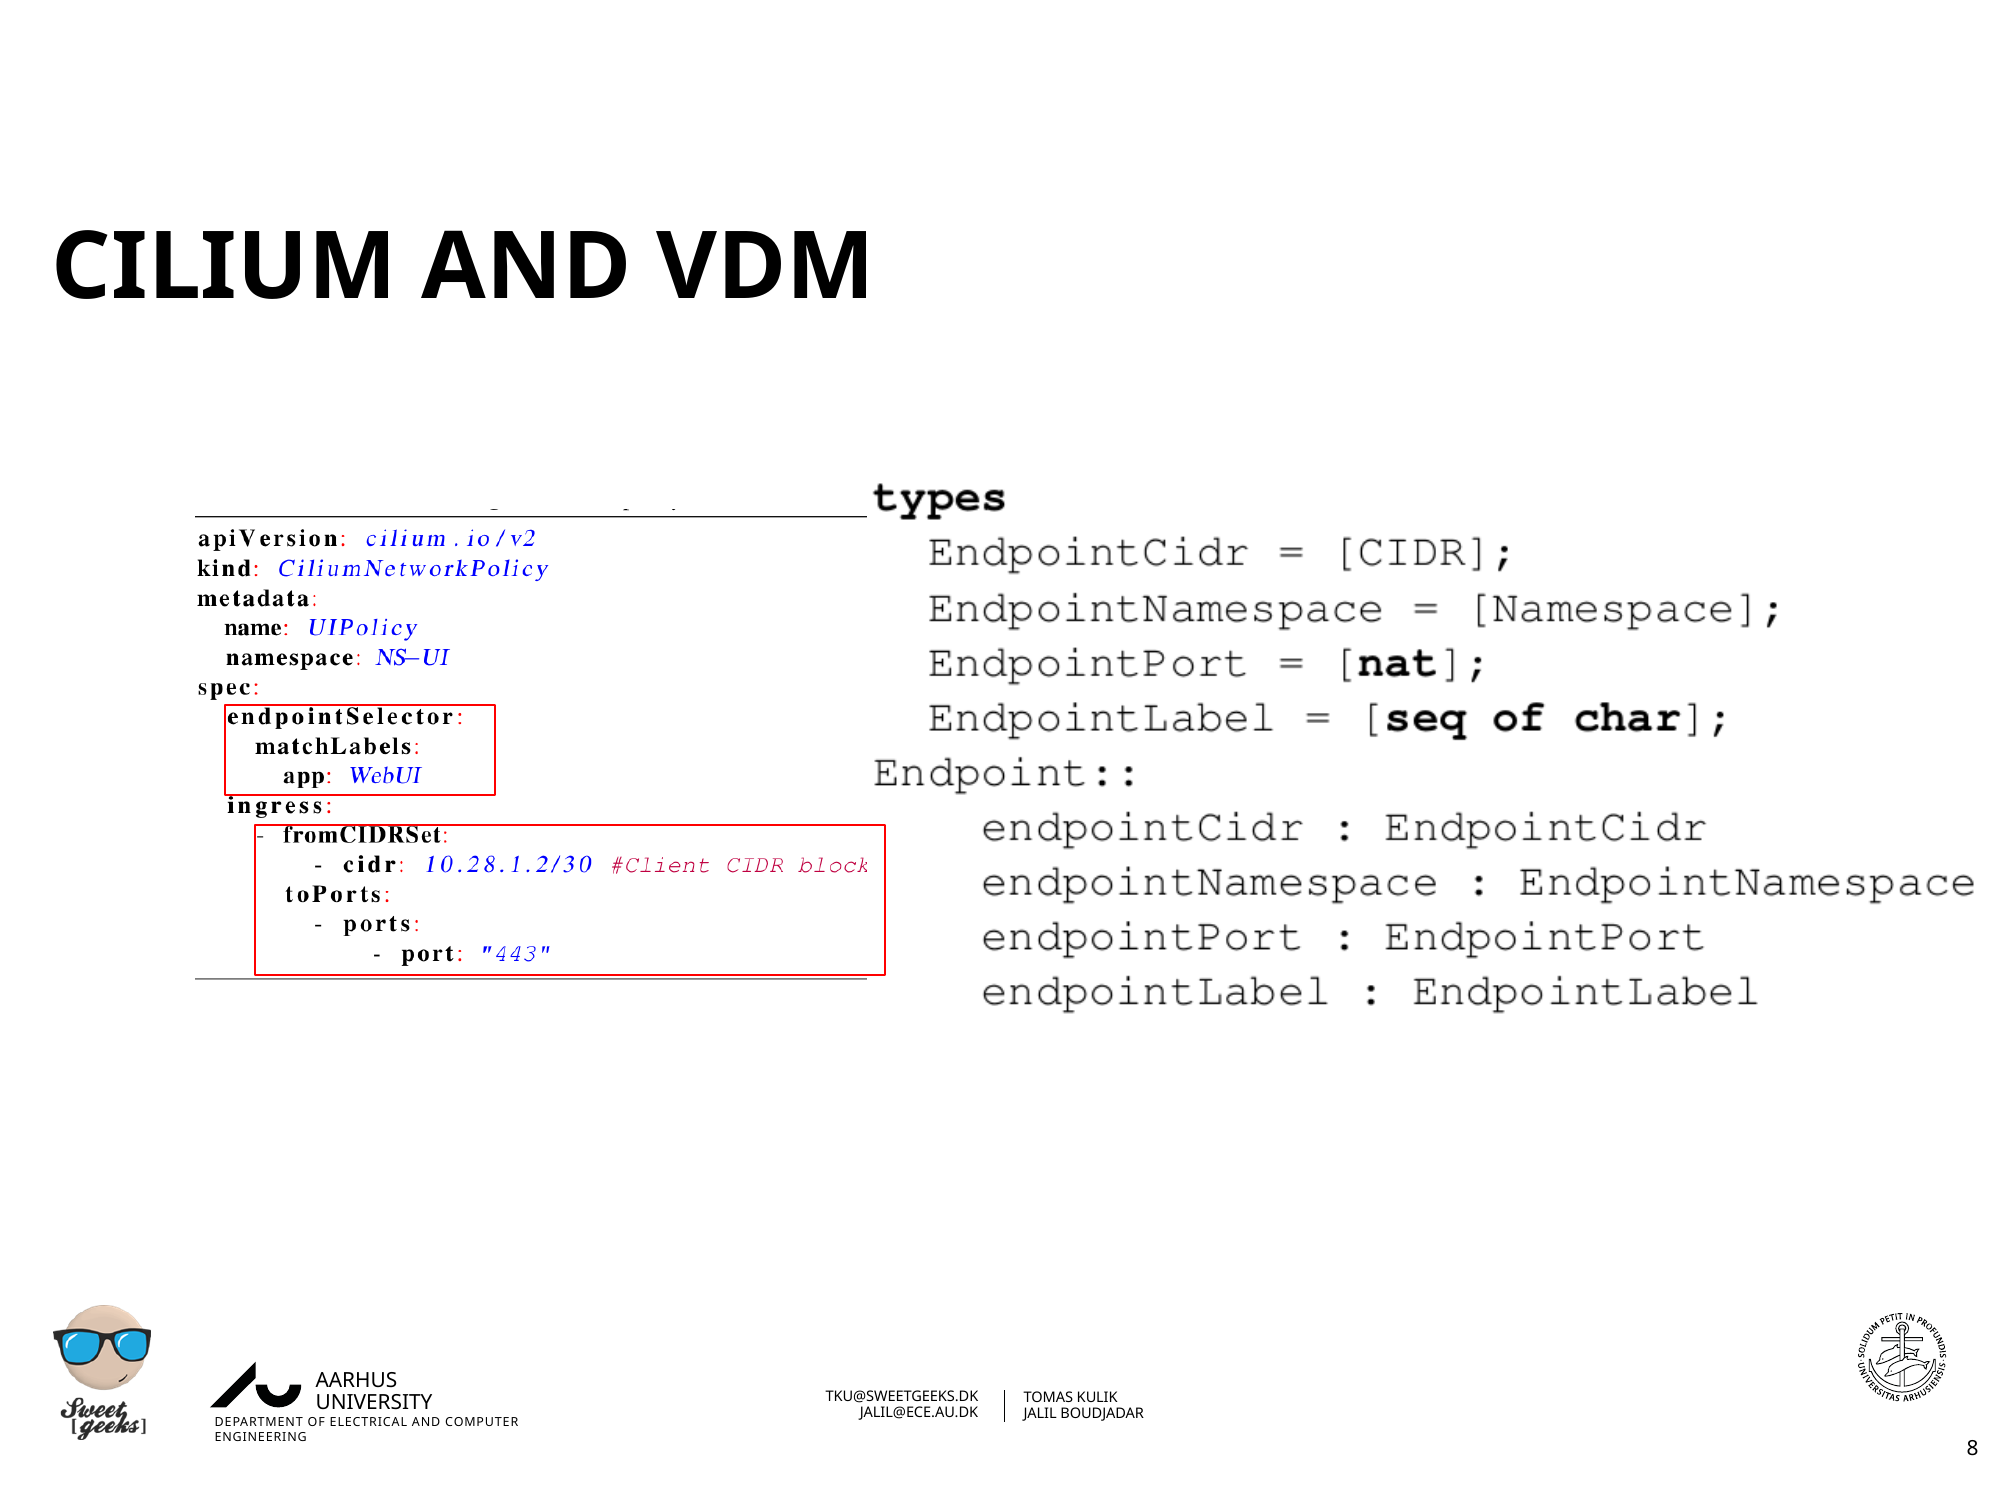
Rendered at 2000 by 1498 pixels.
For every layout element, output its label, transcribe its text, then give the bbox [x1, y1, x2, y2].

picture [195, 476, 1981, 1021]
text_box Cilium and VDM [51, 32, 1948, 319]
slide_number <number> [1937, 1437, 1979, 1463]
picture [53, 1305, 151, 1440]
